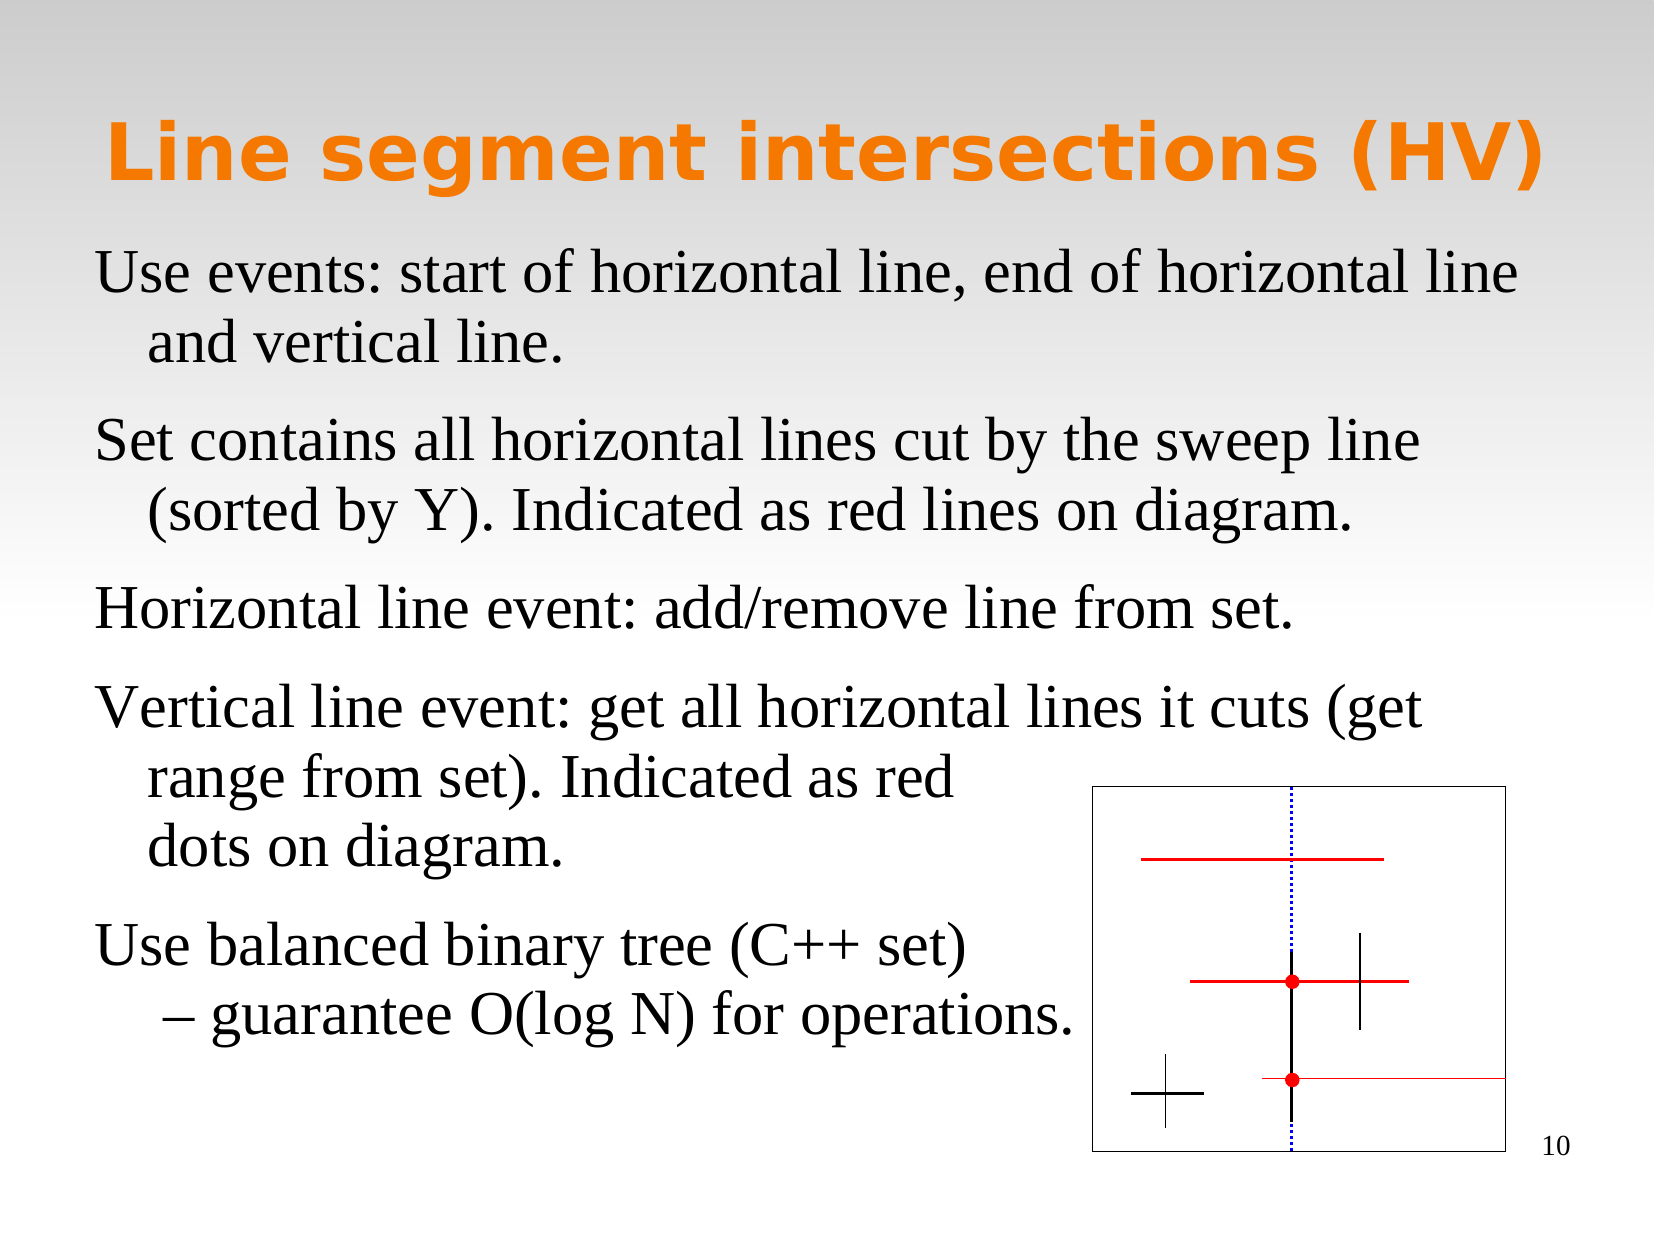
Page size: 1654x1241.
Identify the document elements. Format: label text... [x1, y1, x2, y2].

list Use events: start of horizontal line, end of horizontal line and vertical line. Set contains all horizontal lines cut by the sweep line (sorted by Y). Indicated as red lines on diagram. Horizontal line event: add/remove line from set. Vertical line event: get all horizontal lines it cuts (get range from set). Indicated as red dots on diagram. Use balanced binary tree (C++ set) – guarantee O(log N) for operations. [76, 237, 1565, 1111]
title Line segment intersections (HV) [82, 49, 1571, 257]
text_box [1284, 1072, 1300, 1088]
text_box [1284, 974, 1300, 990]
list Use events: start of horizontal line, end of horizontal line and vertical line. Set contains all horizontal lines cut by the sweep line (sorted by Y). Indicated as red lines on diagram. Horizontal line event: add/remove line from set. Vertical line event: get all horizontal lines it cuts (get range from set). Indicated as red dots on diagram. Use balanced binary tree (C++ set) – guarantee O(log N) for operations. [1093, 787, 1505, 1111]
